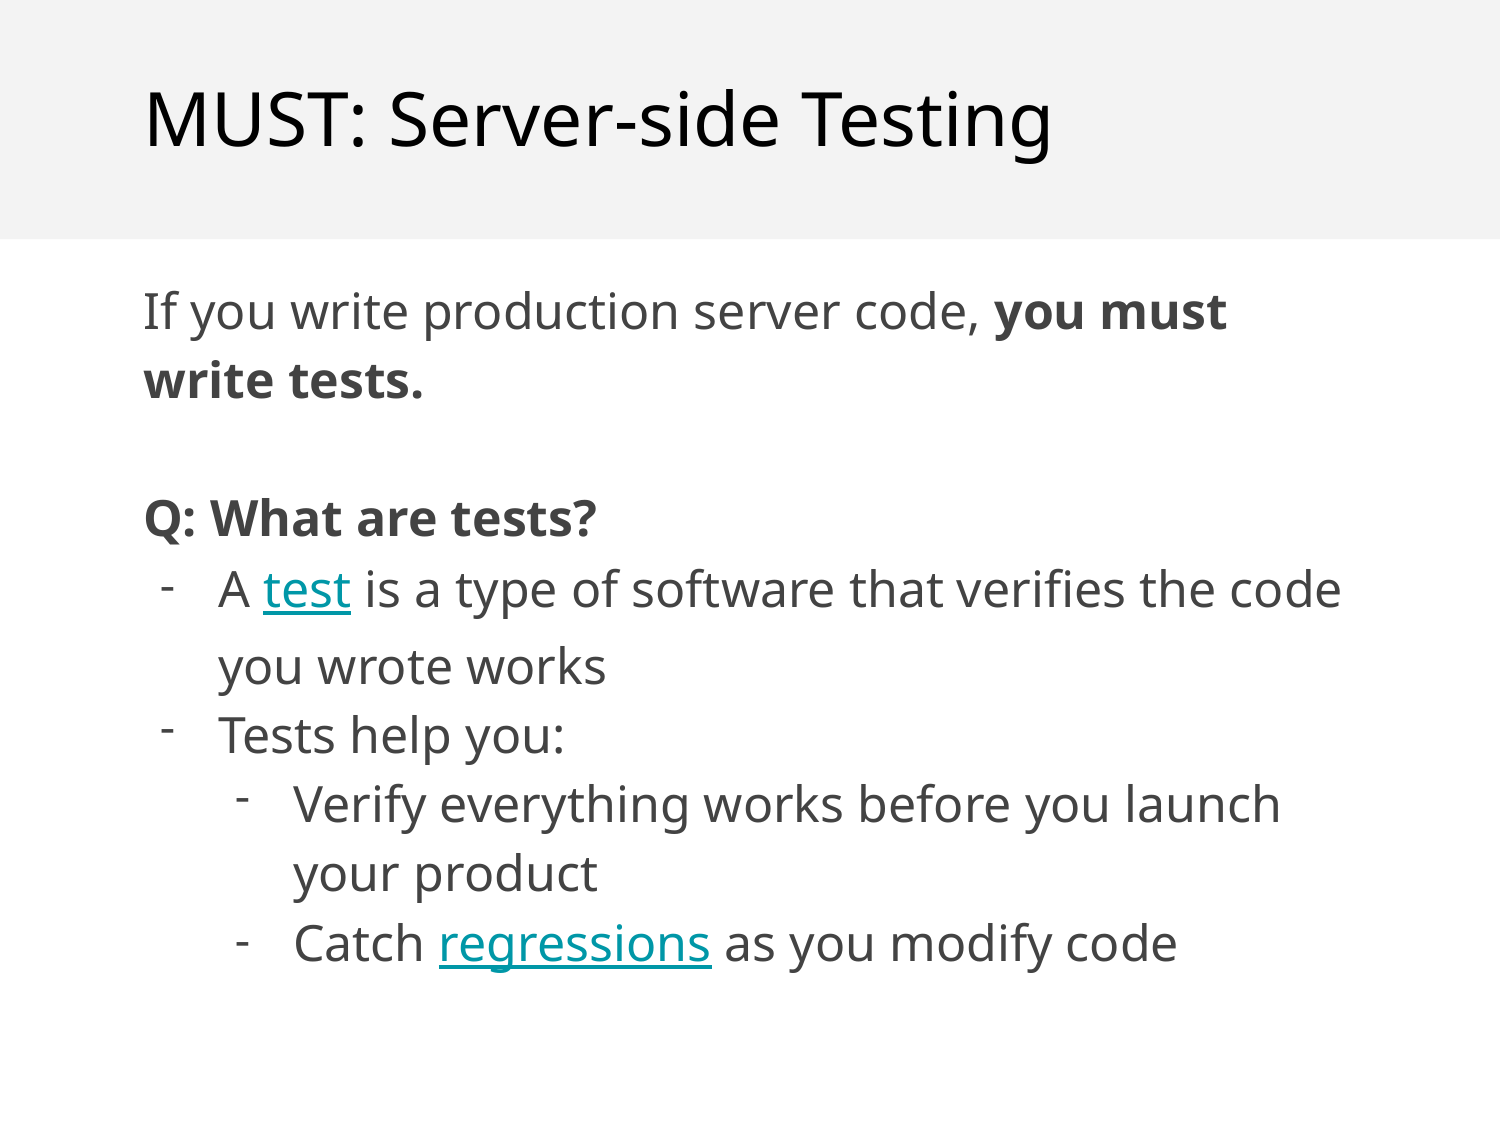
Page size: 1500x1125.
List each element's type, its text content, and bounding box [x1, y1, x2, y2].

title MUST: Server-side Testing [128, 56, 1372, 183]
list If you write production server code, you must write tests. Q: What are tests? A test is a type of software that verifies the code you wrote works Tests help you: Verify everything works before you launch your product Catch regressions as you modify code [128, 255, 1372, 1004]
